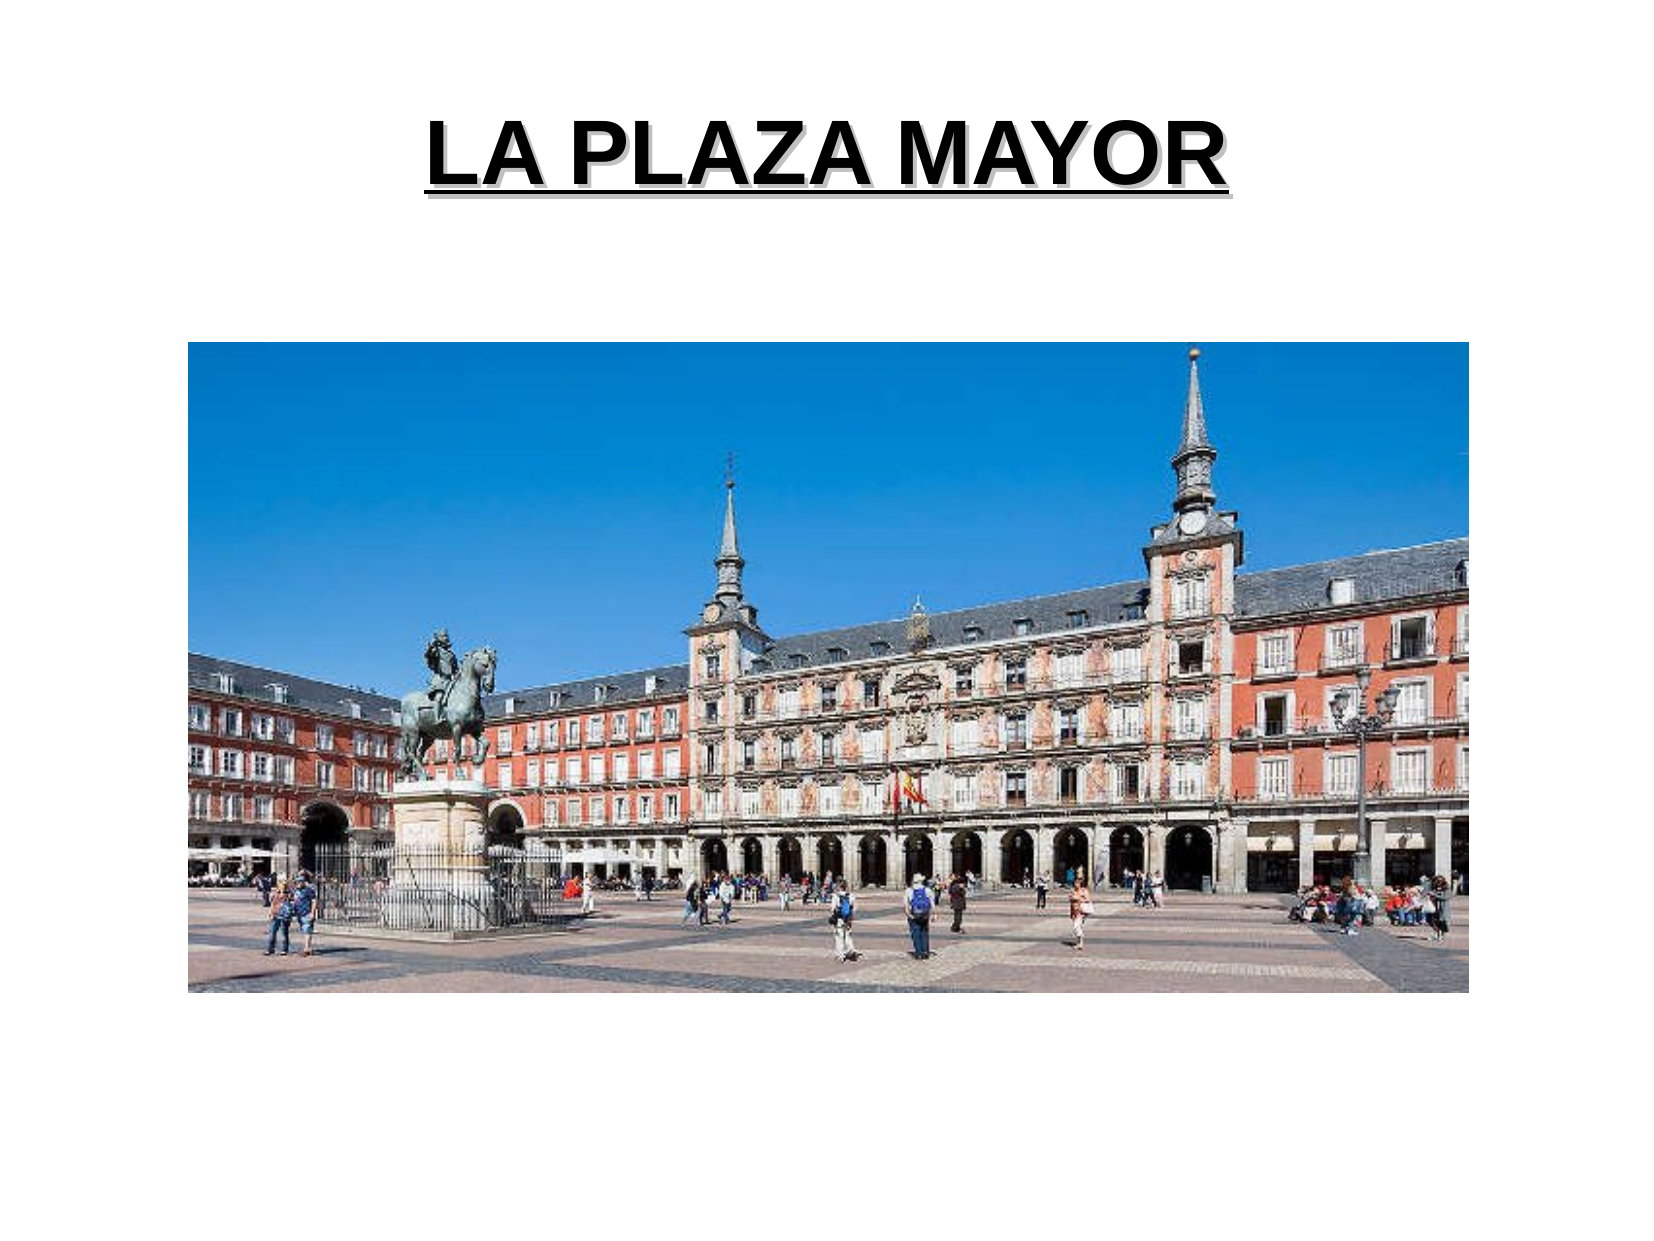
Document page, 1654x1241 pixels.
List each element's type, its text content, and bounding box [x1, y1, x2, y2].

title LA PLAZA MAYOR [82, 49, 1571, 257]
picture [188, 342, 1469, 993]
